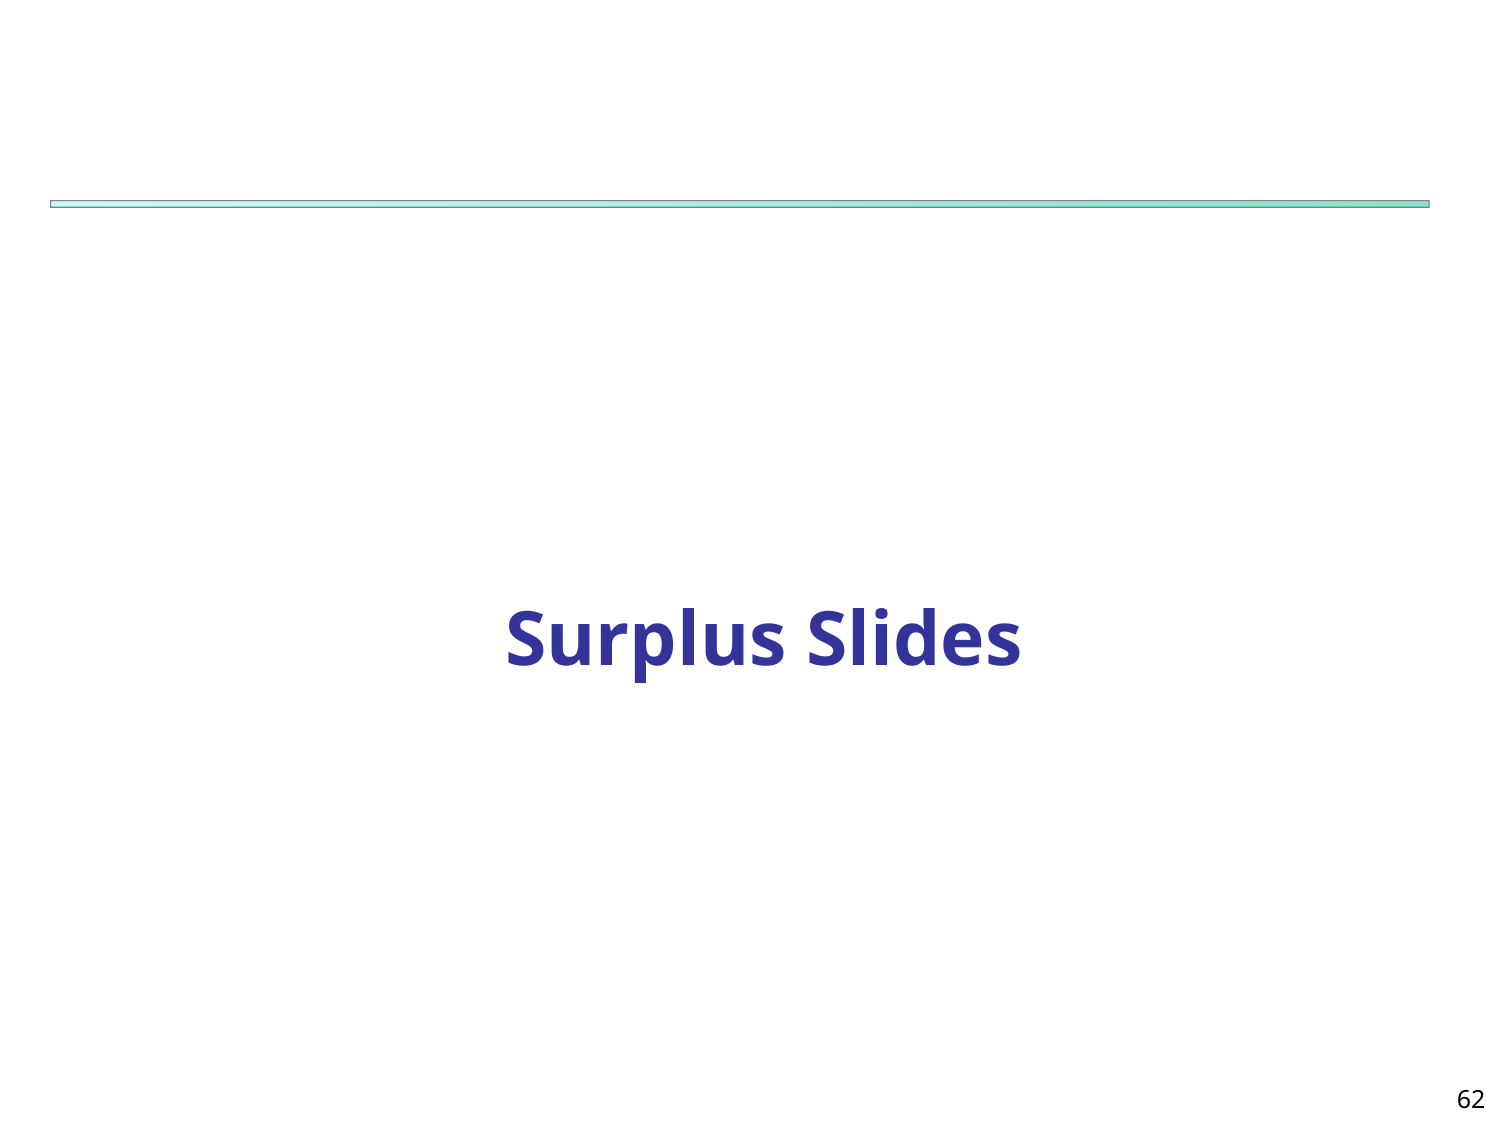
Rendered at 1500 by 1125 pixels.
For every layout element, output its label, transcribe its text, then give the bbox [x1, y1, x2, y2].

title Surplus Slides [74, 582, 1454, 688]
text_box <number> [1187, 1062, 1500, 1125]
